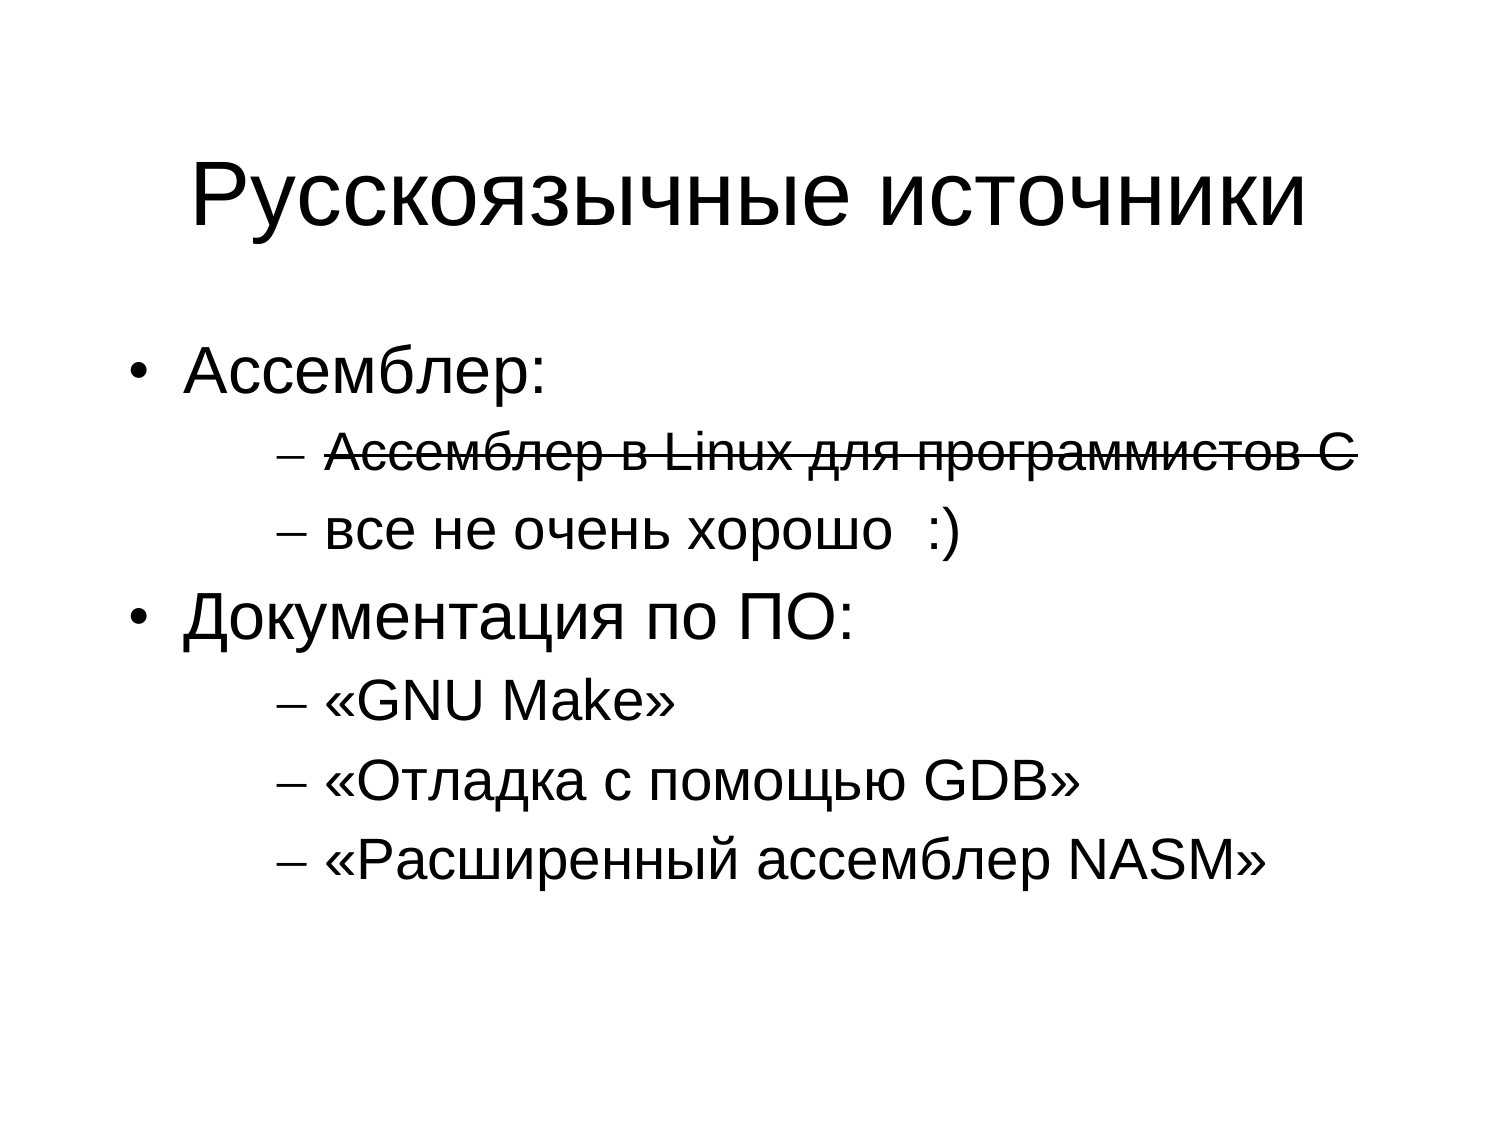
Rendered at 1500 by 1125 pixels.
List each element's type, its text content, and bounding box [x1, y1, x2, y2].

list Ассемблер: Ассемблер в Linux для программистов C все не очень хорошо :) Документация по ПО: «GNU Make» «Отладка с помощью GDB» «Расширенный ассемблер NASM» [112, 324, 1388, 1021]
title Русскоязычные источники [112, 75, 1388, 312]
